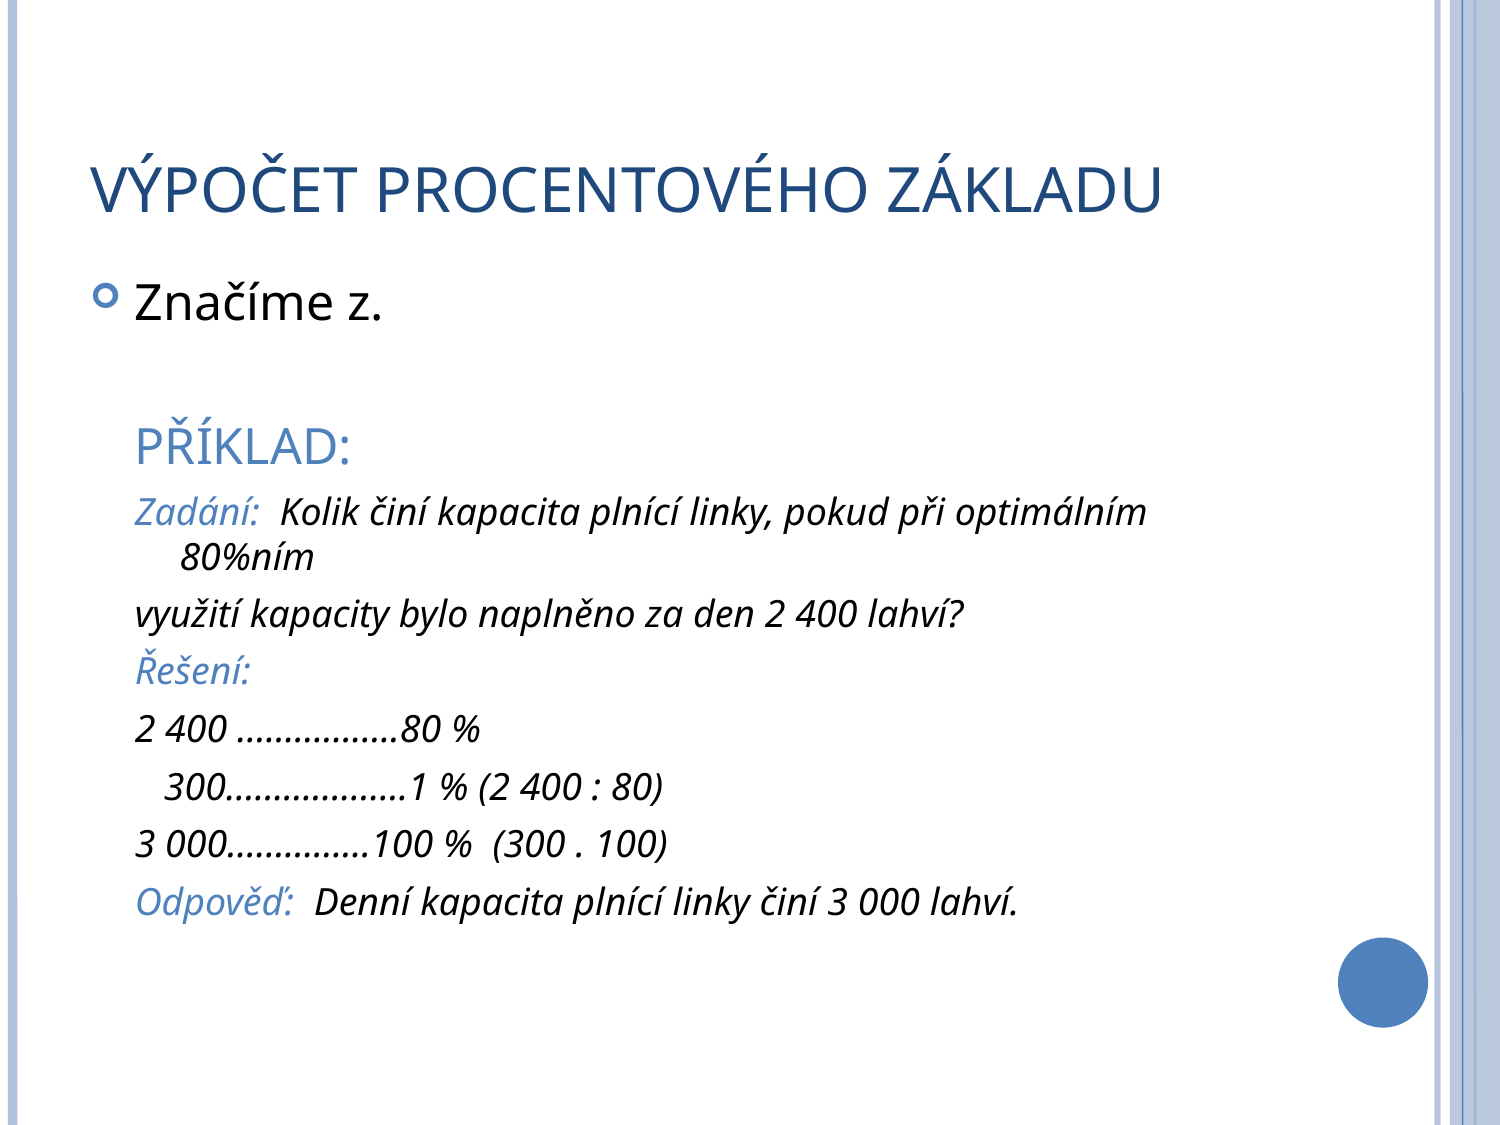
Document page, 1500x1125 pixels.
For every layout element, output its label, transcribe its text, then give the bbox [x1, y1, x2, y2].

list Značíme z. PŘÍKLAD: Zadání: Kolik činí kapacita plnící linky, pokud při optimálním 80%ním využití kapacity bylo naplněno za den 2 400 lahví? Řešení: 2 400 ……………..80 % 300……………….1 % (2 400 : 80) 3 000……………100 % (300 . 100) Odpověď: Denní kapacita plnící linky činí 3 000 lahví. [75, 262, 1300, 1062]
title Výpočet procentového základu [75, 45, 1300, 233]
